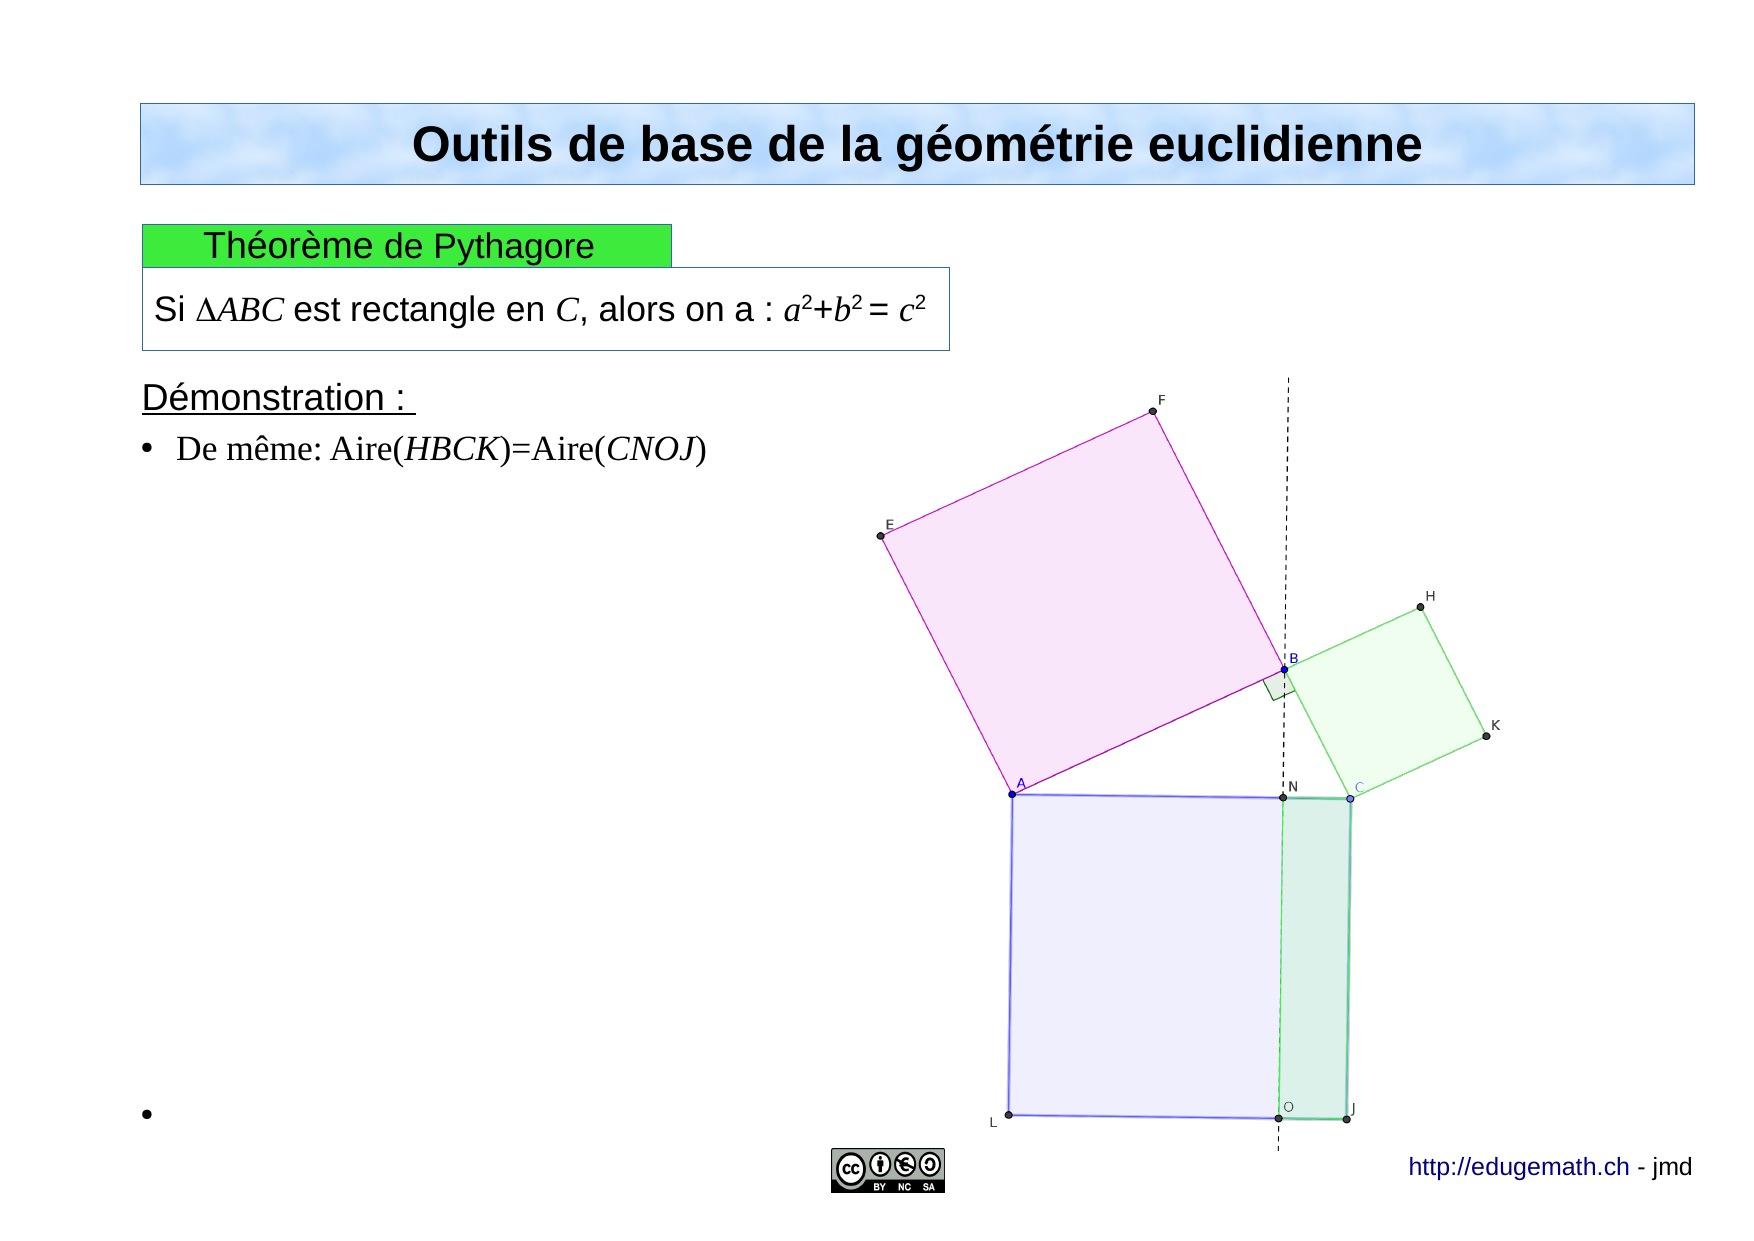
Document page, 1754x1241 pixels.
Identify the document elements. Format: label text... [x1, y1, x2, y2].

text_box Théorème de Pythagore [142, 224, 672, 267]
text_box De même: Aire(HBCK)=Aire(CNOJ) [128, 416, 840, 902]
text_box http://edugemath.ch - jmd [1393, 1145, 1737, 1189]
text_box Si DABC est rectangle en C, alors on a : a2+b2 = c2 [142, 267, 950, 351]
picture [831, 376, 1538, 1193]
text_box Démonstration : [126, 369, 432, 426]
text_box Outils de base de la géométrie euclidienne [140, 103, 1695, 185]
